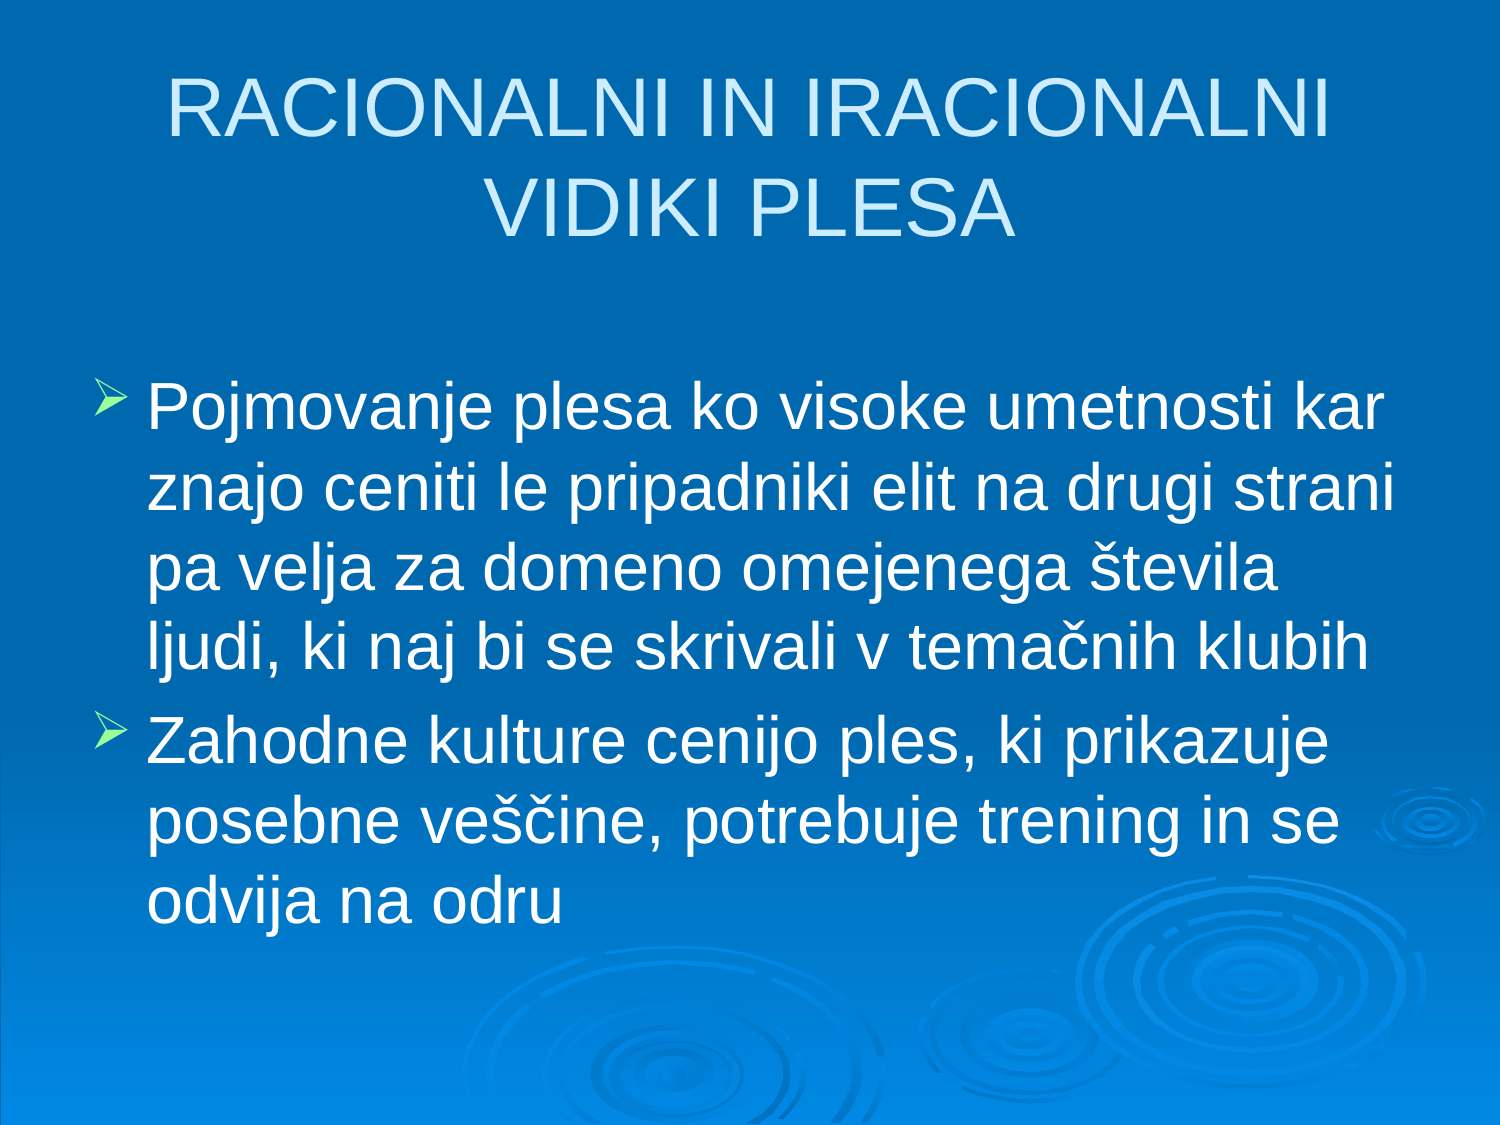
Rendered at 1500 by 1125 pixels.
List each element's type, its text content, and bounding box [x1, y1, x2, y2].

list Pojmovanje plesa ko visoke umetnosti kar znajo ceniti le pripadniki elit na drugi strani pa velja za domeno omejenega števila ljudi, ki naj bi se skrivali v temačnih klubih Zahodne kulture cenijo ples, ki prikazuje posebne veščine, potrebuje trening in se odvija na odru [75, 262, 1425, 1005]
title RACIONALNI IN IRACIONALNI VIDIKI PLESA [75, 45, 1425, 233]
